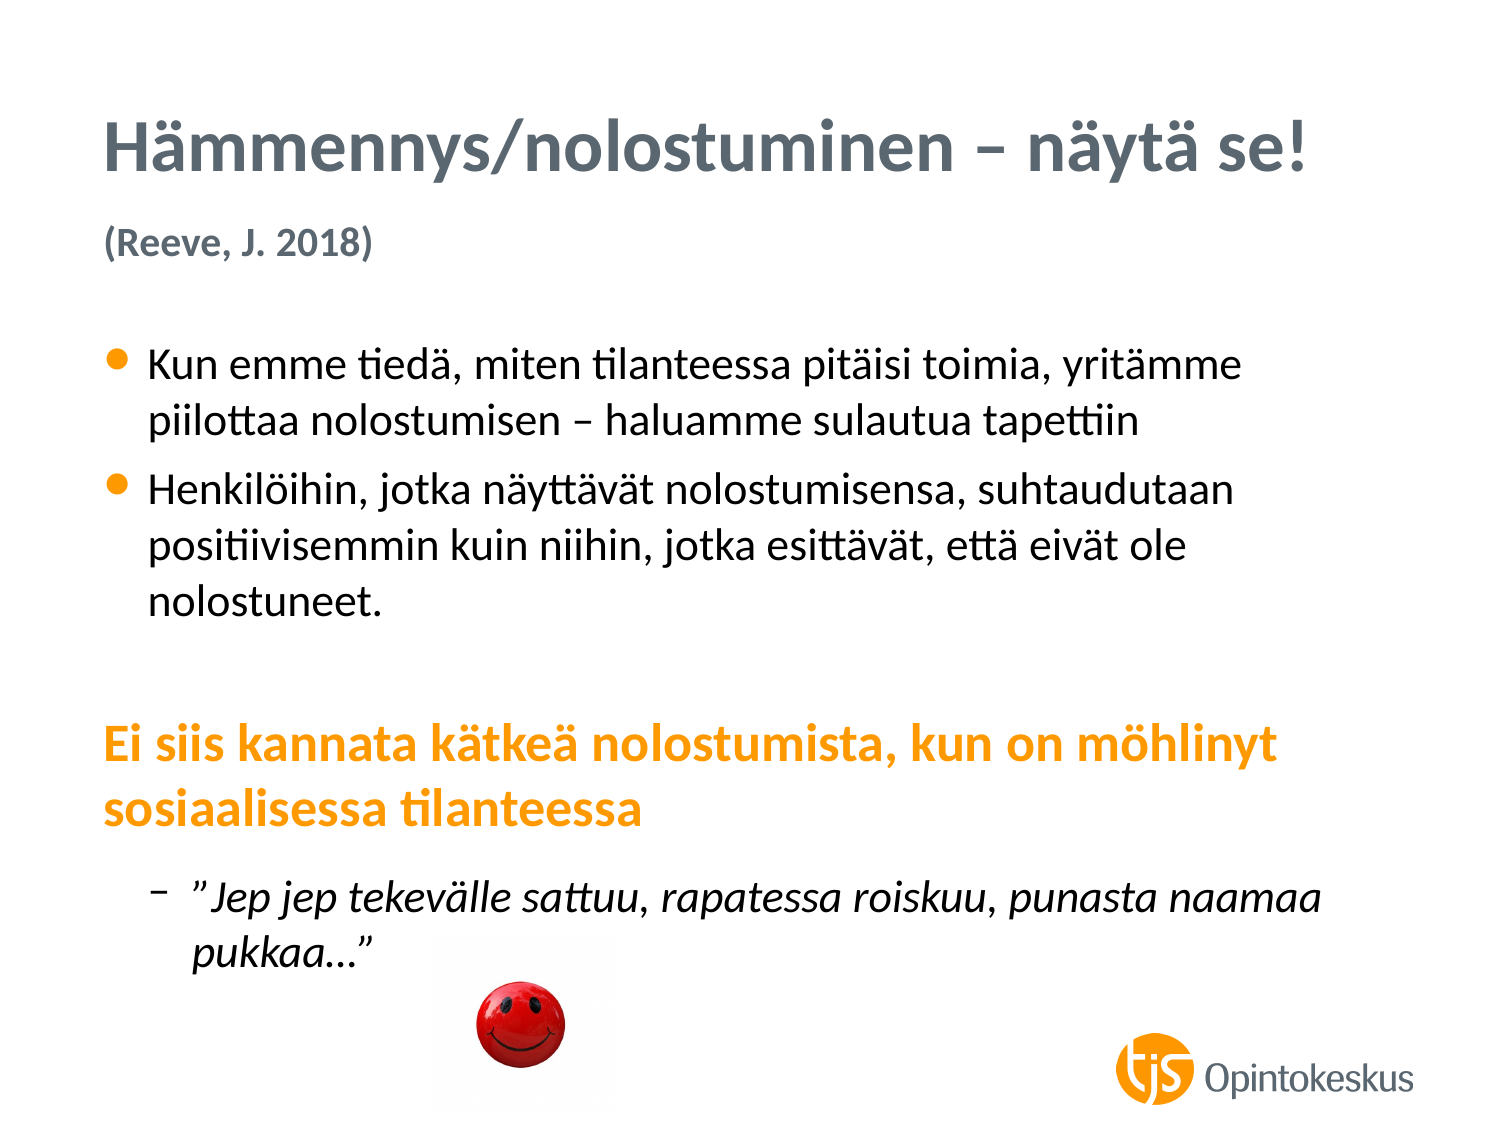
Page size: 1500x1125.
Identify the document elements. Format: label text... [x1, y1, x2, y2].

picture [1116, 1033, 1413, 1105]
list Kun emme tiedä, miten tilanteessa pitäisi toimia, yritämme piilottaa nolostumisen – haluamme sulautua tapettiin Henkilöihin, jotka näyttävät nolostumisensa, suhtaudutaan positiivisemmin kuin niihin, jotka esittävät, että eivät ole nolostuneet. Ei siis kannata kätkeä nolostumista, kun on möhlinyt sosiaalisessa tilanteessa ”Jep jep tekevälle sattuu, rapatessa roiskuu, punasta naamaa pukkaa…” [88, 324, 1412, 1004]
picture [427, 934, 614, 1115]
title Hämmennys/nolostuminen – näytä se! (Reeve, J. 2018) [88, 88, 1412, 266]
